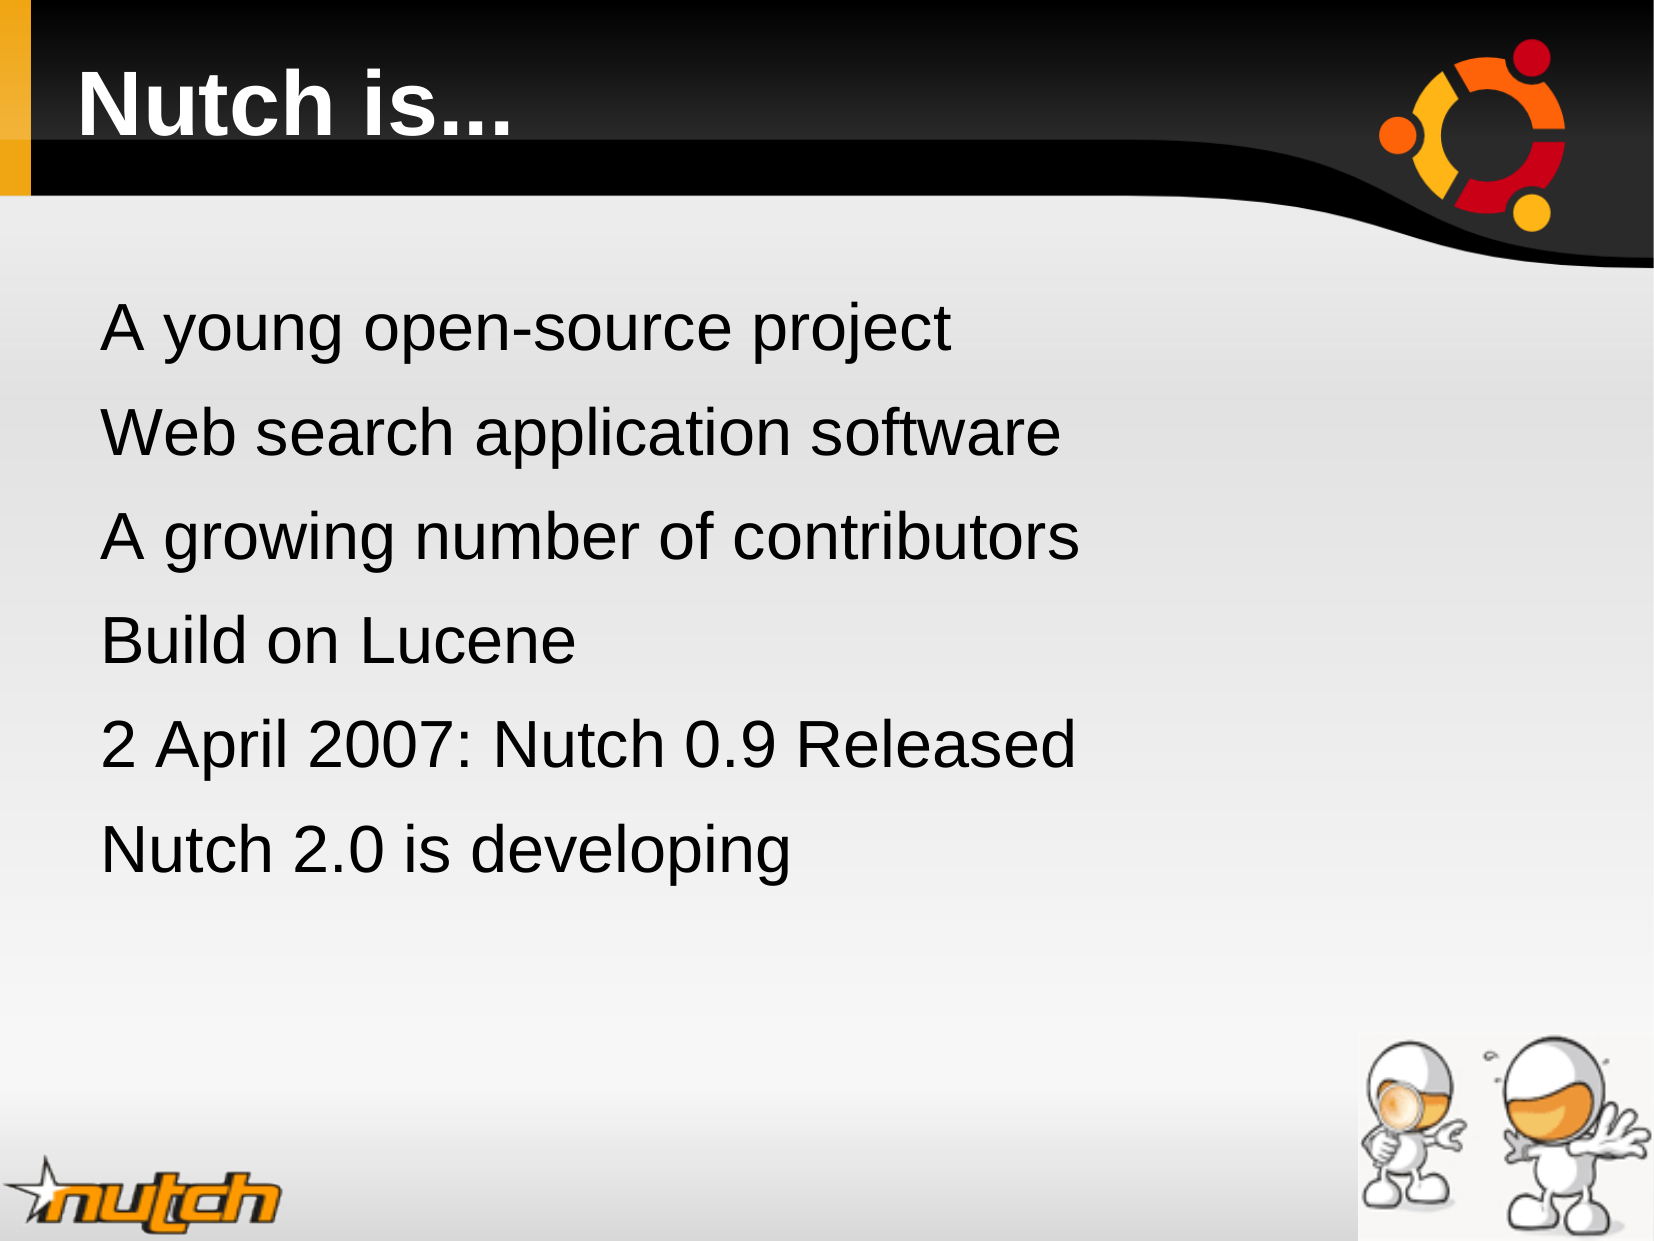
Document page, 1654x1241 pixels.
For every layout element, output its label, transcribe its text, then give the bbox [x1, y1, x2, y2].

picture [0, 0, 1654, 1241]
title Nutch is... [76, 7, 1565, 200]
list A young open-source project Web search application software A growing number of contributors Build on Lucene 2 April 2007: Nutch 0.9 Released Nutch 2.0 is developing [82, 290, 1571, 1094]
